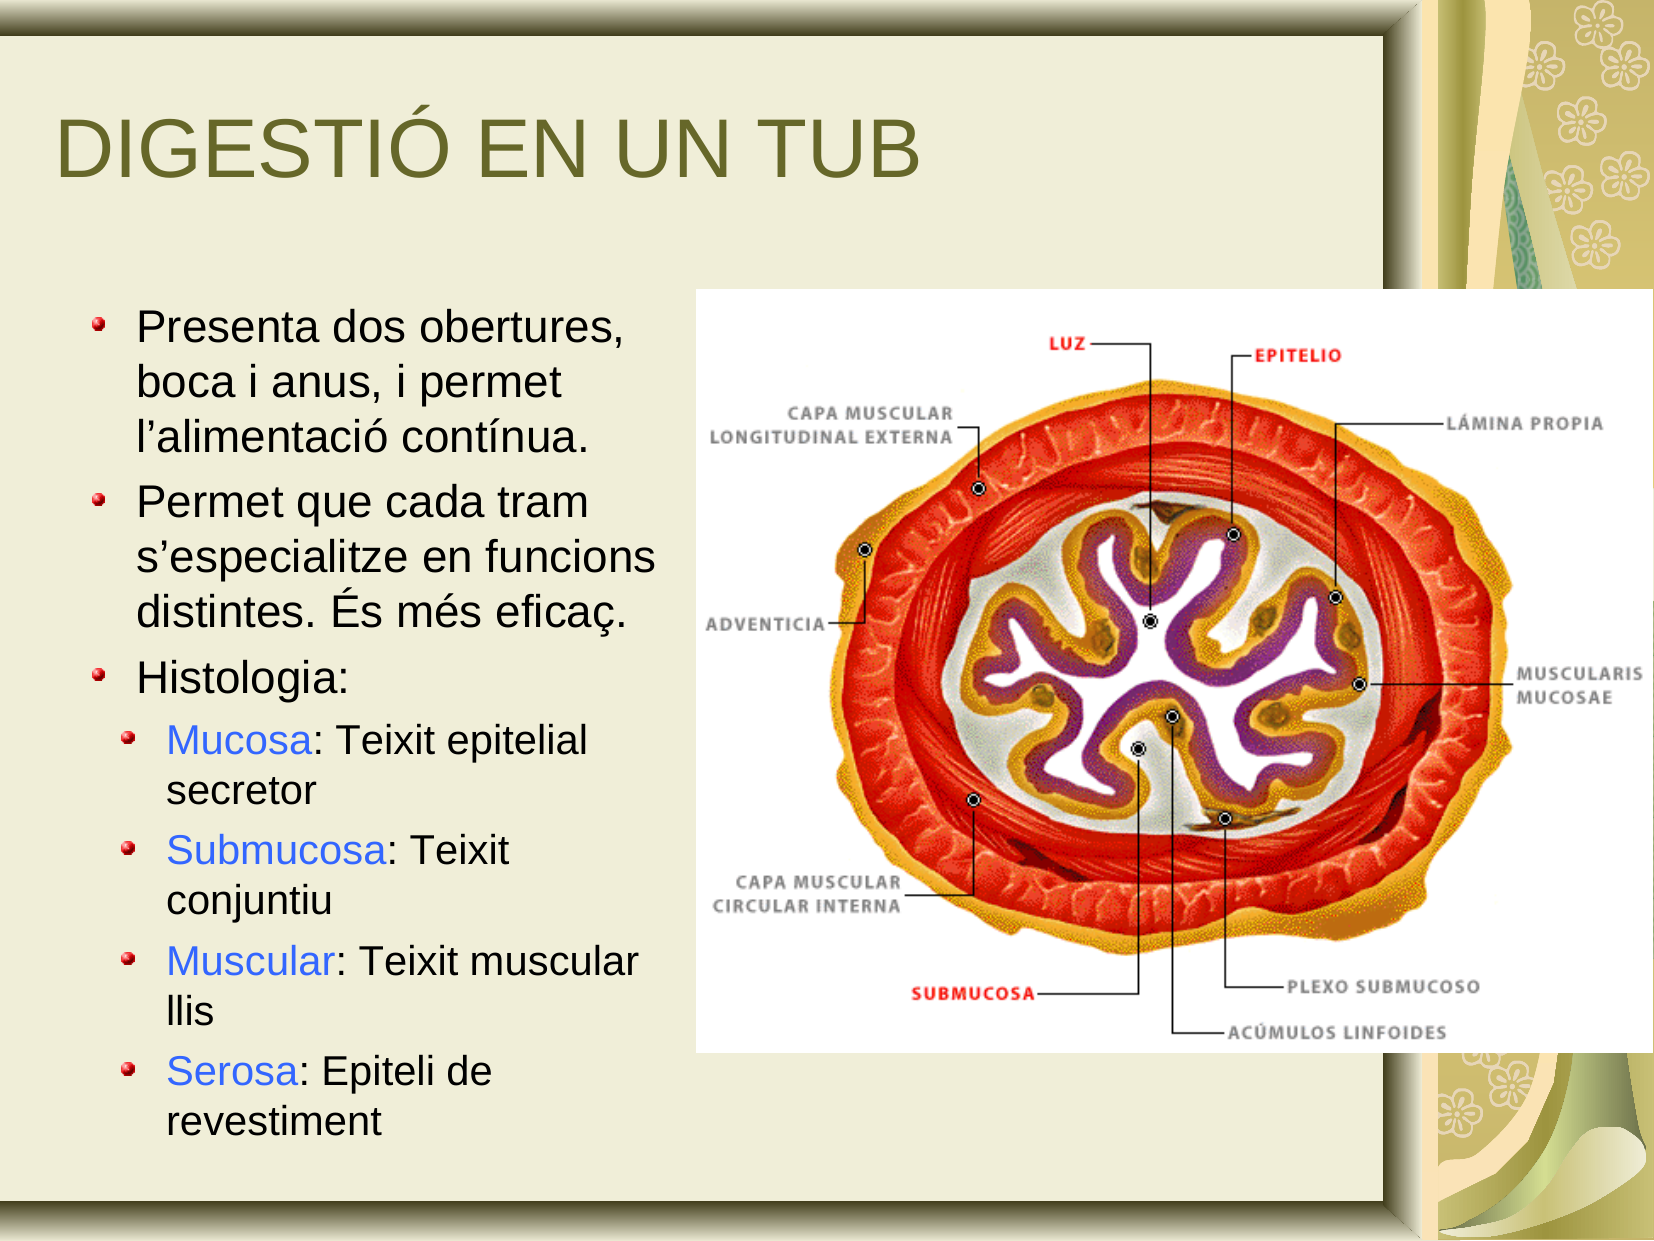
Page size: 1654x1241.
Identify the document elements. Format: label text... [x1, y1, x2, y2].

picture [121, 952, 135, 965]
picture [92, 668, 105, 681]
text_box Presenta dos obertures, boca i anus, i permet l’alimentació contínua. Permet que cada tram s’especialitze en funcions distintes. És més eficaç. Histologia: Mucosa: Teixit epitelial secretor Submucosa: Teixit conjuntiu Muscular: Teixit muscular llis Serosa: Epiteli de revestiment [47, 289, 697, 1207]
picture [92, 493, 105, 506]
picture [121, 731, 135, 744]
text_box DIGESTIÓ EN UN TUB [39, 40, 1392, 248]
picture [121, 841, 135, 855]
picture [121, 1062, 135, 1076]
picture [696, 156, 1654, 1053]
picture [92, 317, 105, 331]
